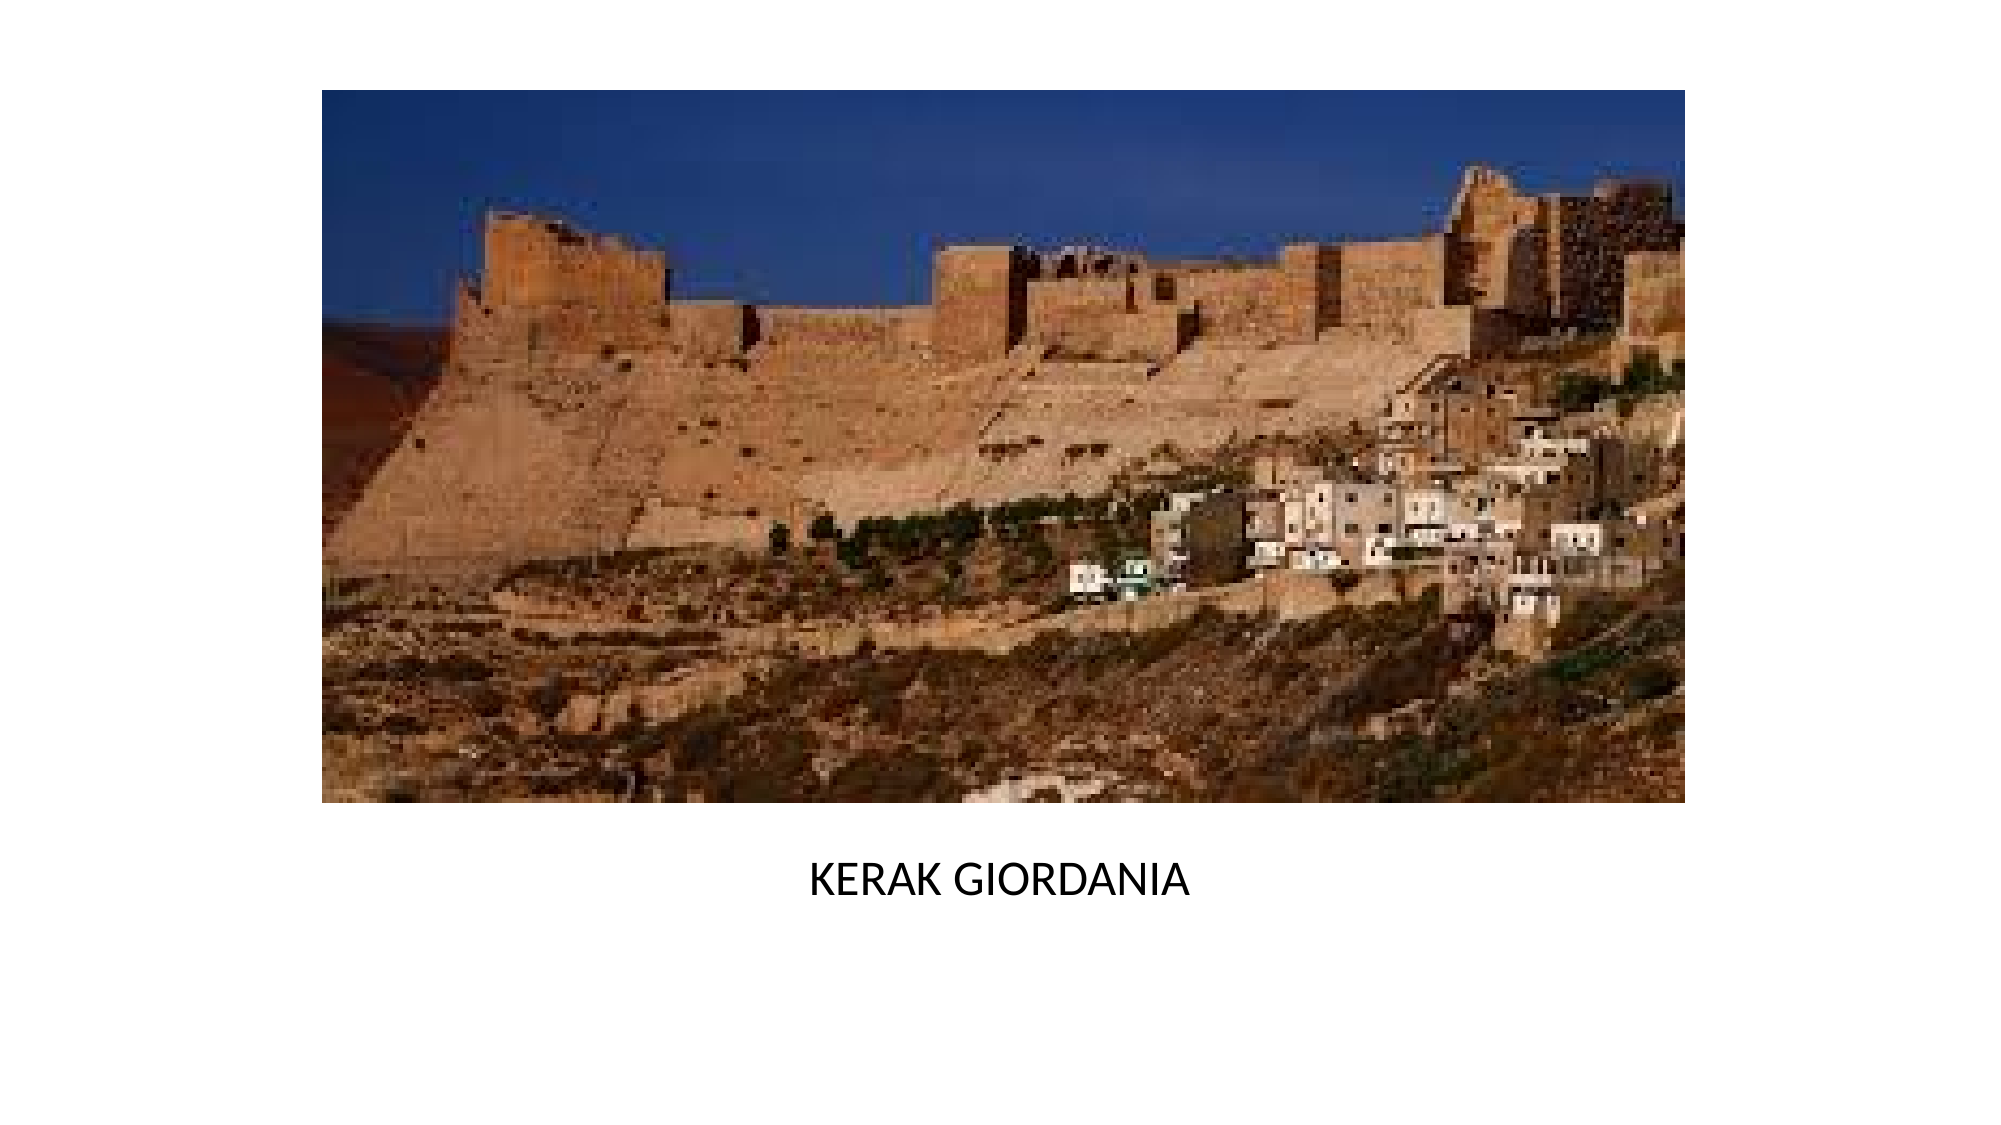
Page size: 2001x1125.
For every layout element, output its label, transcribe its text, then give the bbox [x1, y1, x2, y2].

picture [322, 90, 1685, 803]
subtitle KERAK GIORDANIA [249, 844, 1750, 1125]
